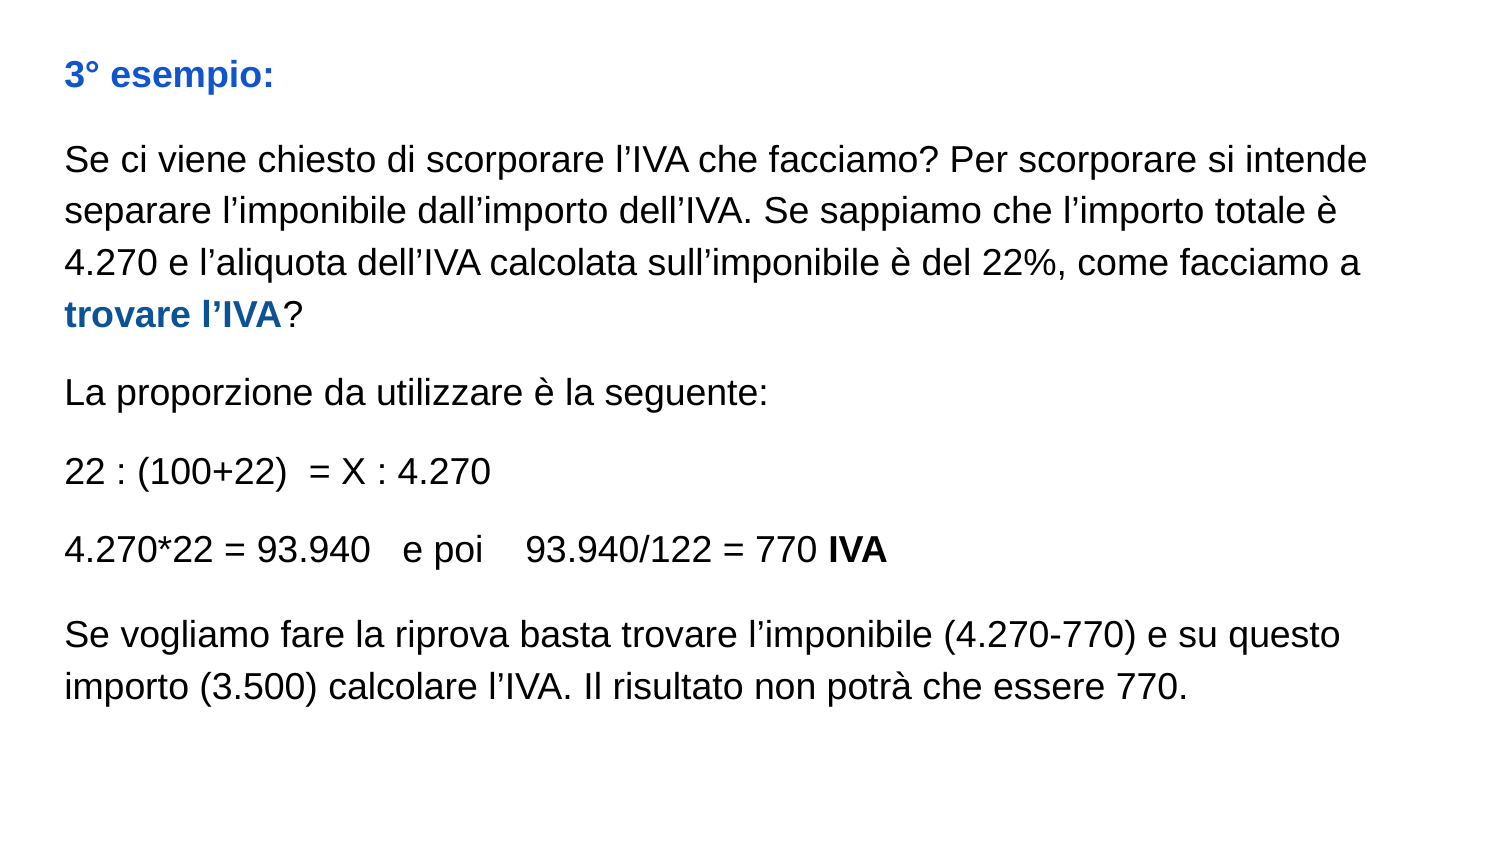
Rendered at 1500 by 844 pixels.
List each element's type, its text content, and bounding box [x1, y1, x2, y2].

list 3° esempio: Se ci viene chiesto di scorporare l’IVA che facciamo? Per scorporare si intende separare l’imponibile dall’importo dell’IVA. Se sappiamo che l’importo totale è 4.270 e l’aliquota dell’IVA calcolata sull’imponibile è del 22%, come facciamo a trovare l’IVA? La proporzione da utilizzare è la seguente: 22 : (100+22) = X : 4.270 4.270*22 = 93.940 e poi 93.940/122 = 770 IVA Se vogliamo fare la riprova basta trovare l’imponibile (4.270-770) e su questo importo (3.500) calcolare l’IVA. Il risultato non potrà che essere 770. [49, 28, 1448, 824]
